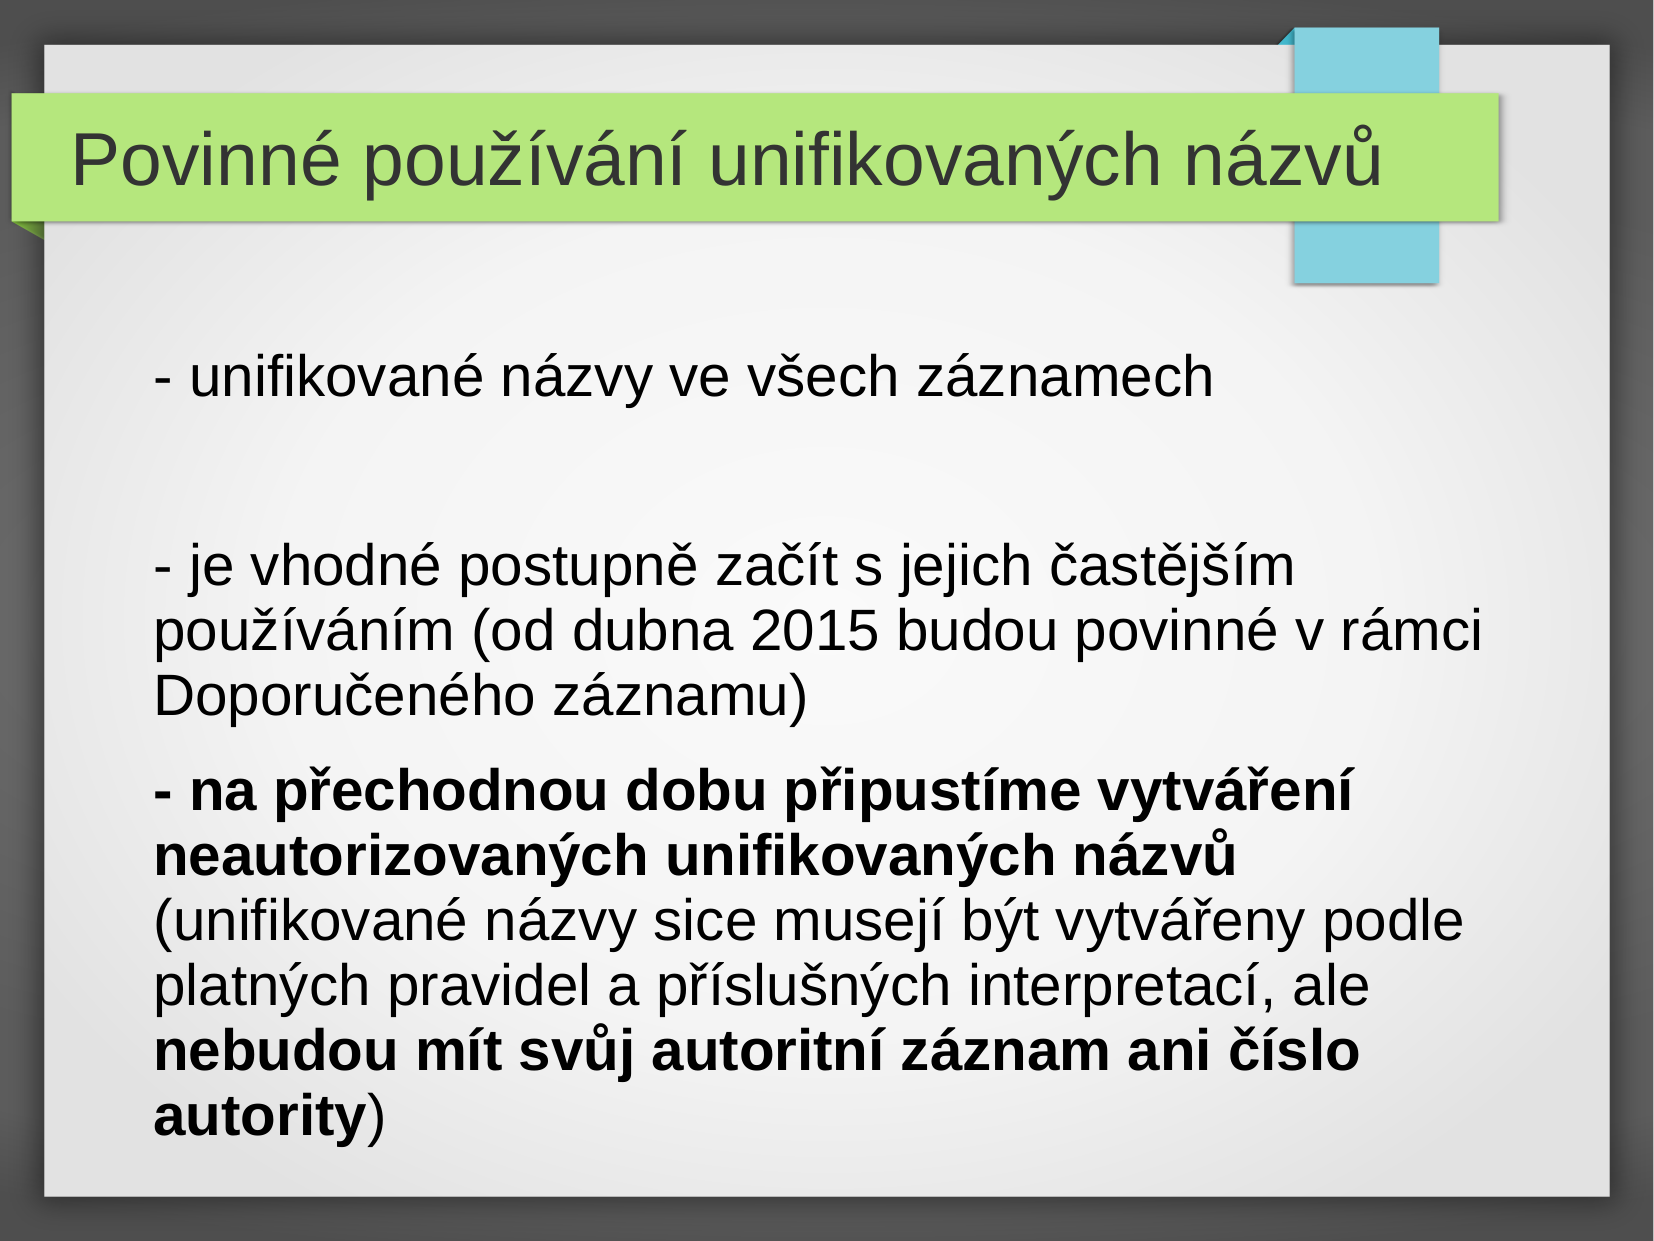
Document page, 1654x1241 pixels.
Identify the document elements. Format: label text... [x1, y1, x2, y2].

list - unifikované názvy ve všech záznamech - je vhodné postupně začít s jejich častějším používáním (od dubna 2015 budou povinné v rámci Doporučeného záznamu) - na přechodnou dobu připustíme vytváření neautorizovaných unifikovaných názvů (unifikované názvy sice musejí být vytvářeny podle platných pravidel a příslušných interpretací, ale nebudou mít svůj autoritní záznam ani číslo autority) [82, 343, 1607, 1170]
title Povinné používání unifikovaných názvů [70, 106, 1477, 213]
picture [0, 0, 1654, 1241]
